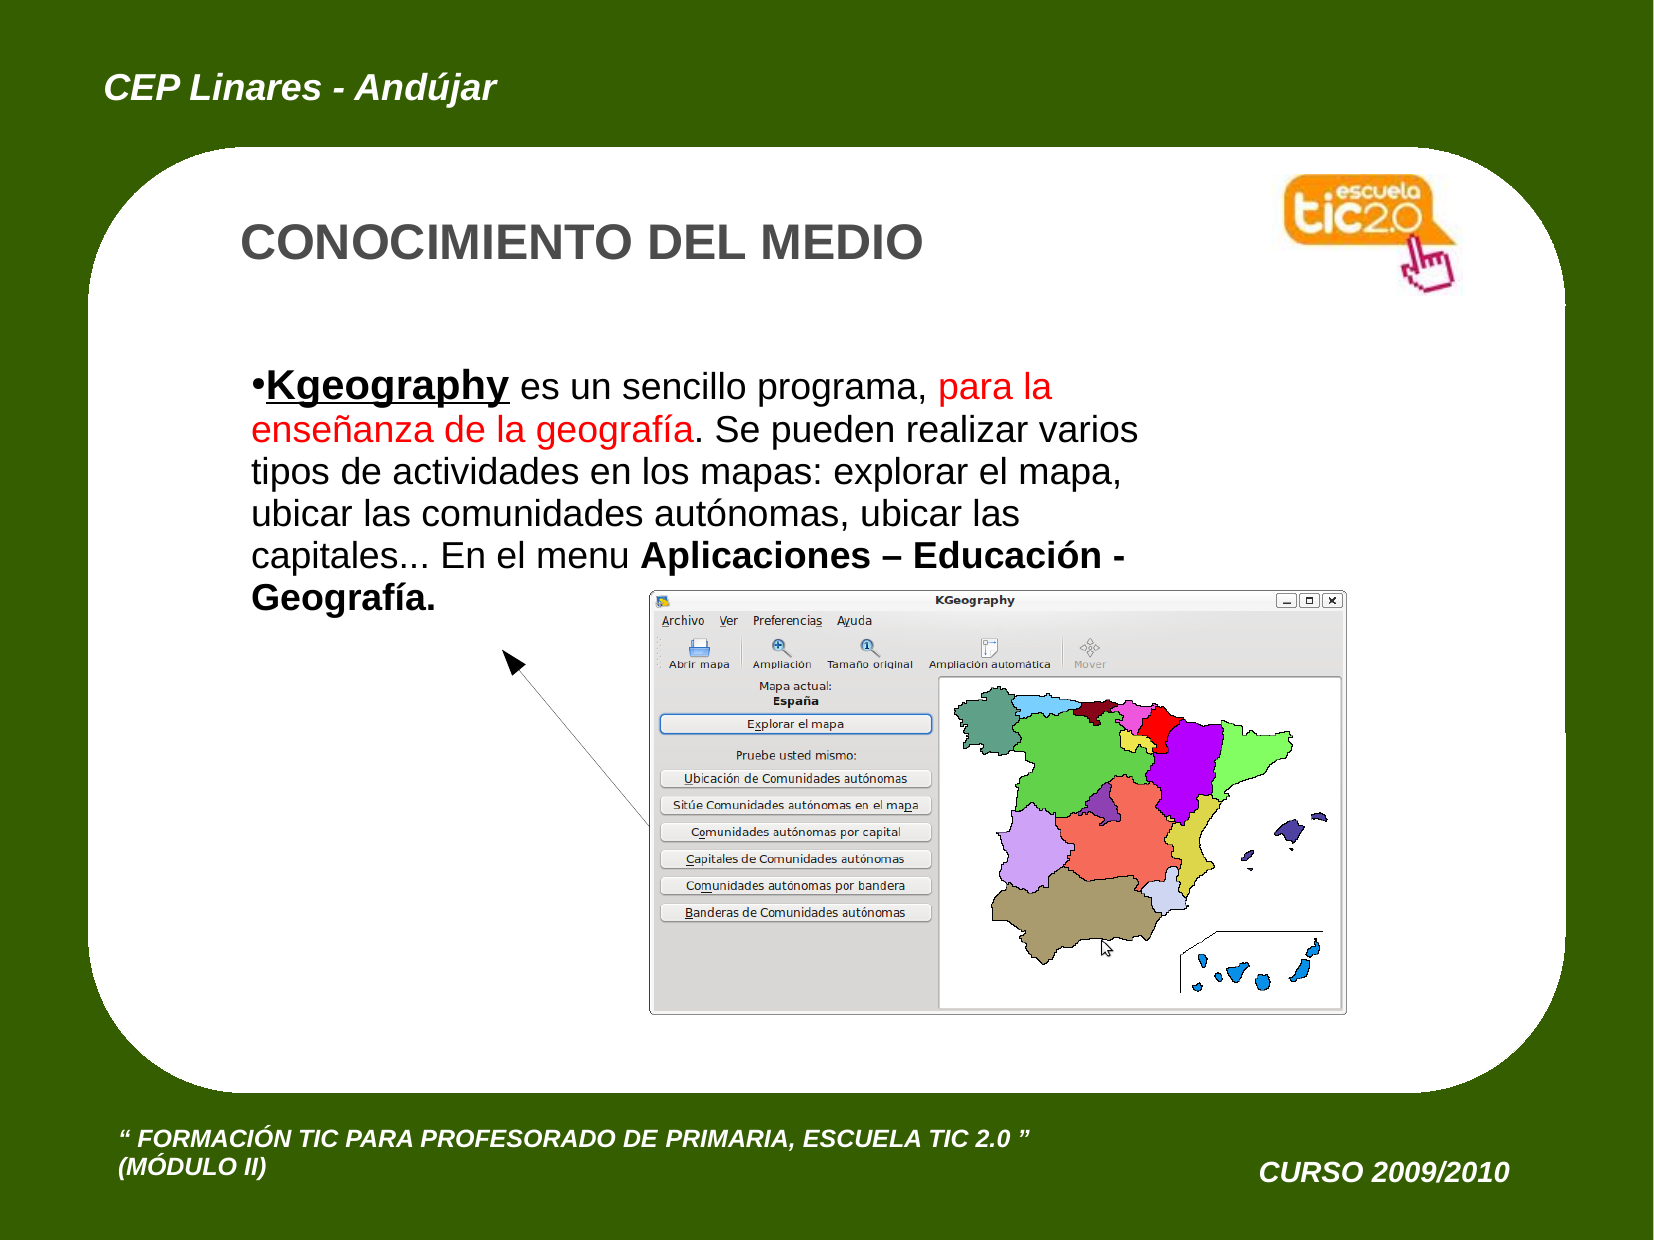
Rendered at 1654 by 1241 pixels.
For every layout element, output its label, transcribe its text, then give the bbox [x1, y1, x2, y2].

text_box CONOCIMIENTO DEL MEDIO [225, 206, 975, 279]
text_box Kgeography es un sencillo programa, para la enseñanza de la geografía. Se pueden realizar varios tipos de actividades en los mapas: explorar el mapa, ubicar las comunidades autónomas, ubicar las capitales... En el menu Aplicaciones – Educación - Geografía. [236, 354, 1191, 630]
picture [649, 590, 1347, 1015]
picture [1272, 174, 1463, 296]
